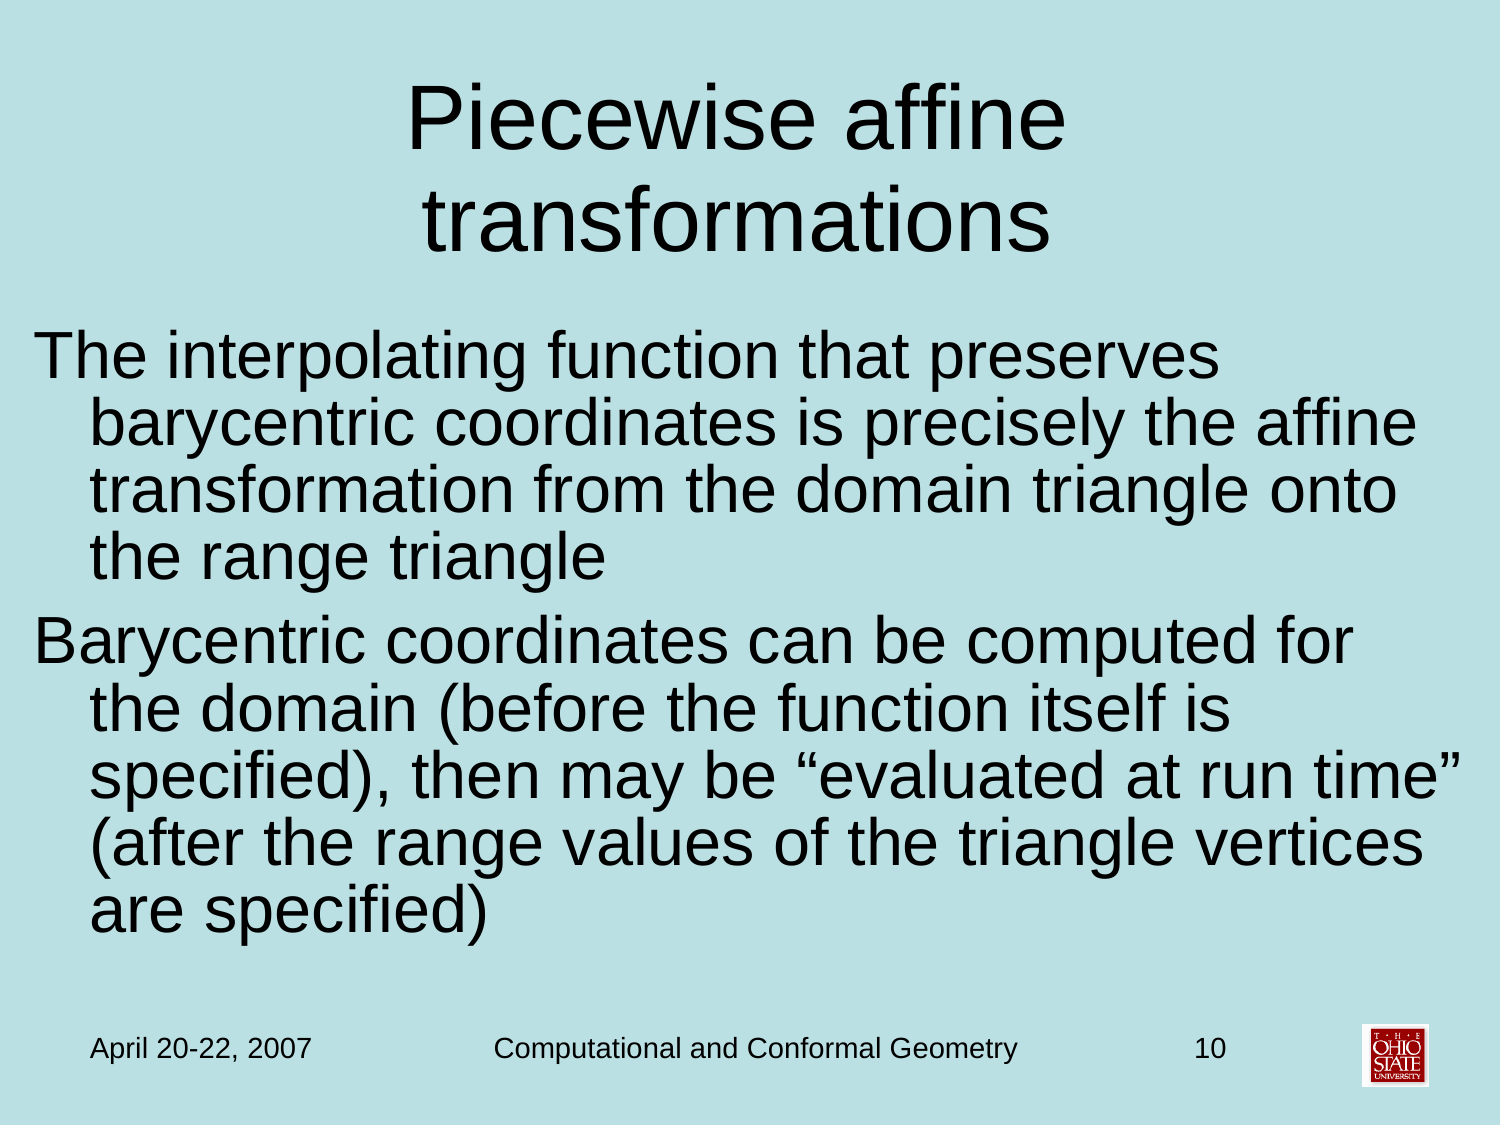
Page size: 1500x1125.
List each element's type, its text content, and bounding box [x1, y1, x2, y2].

list The interpolating function that preserves barycentric coordinates is precisely the affine transformation from the domain triangle onto the range triangle Barycentric coordinates can be computed for the domain (before the function itself is specified), then may be “evaluated at run time” (after the range values of the triangle vertices are specified) [18, 316, 1482, 1042]
picture [1362, 1042, 1429, 1087]
title Piecewise affine transformations [87, 51, 1388, 287]
